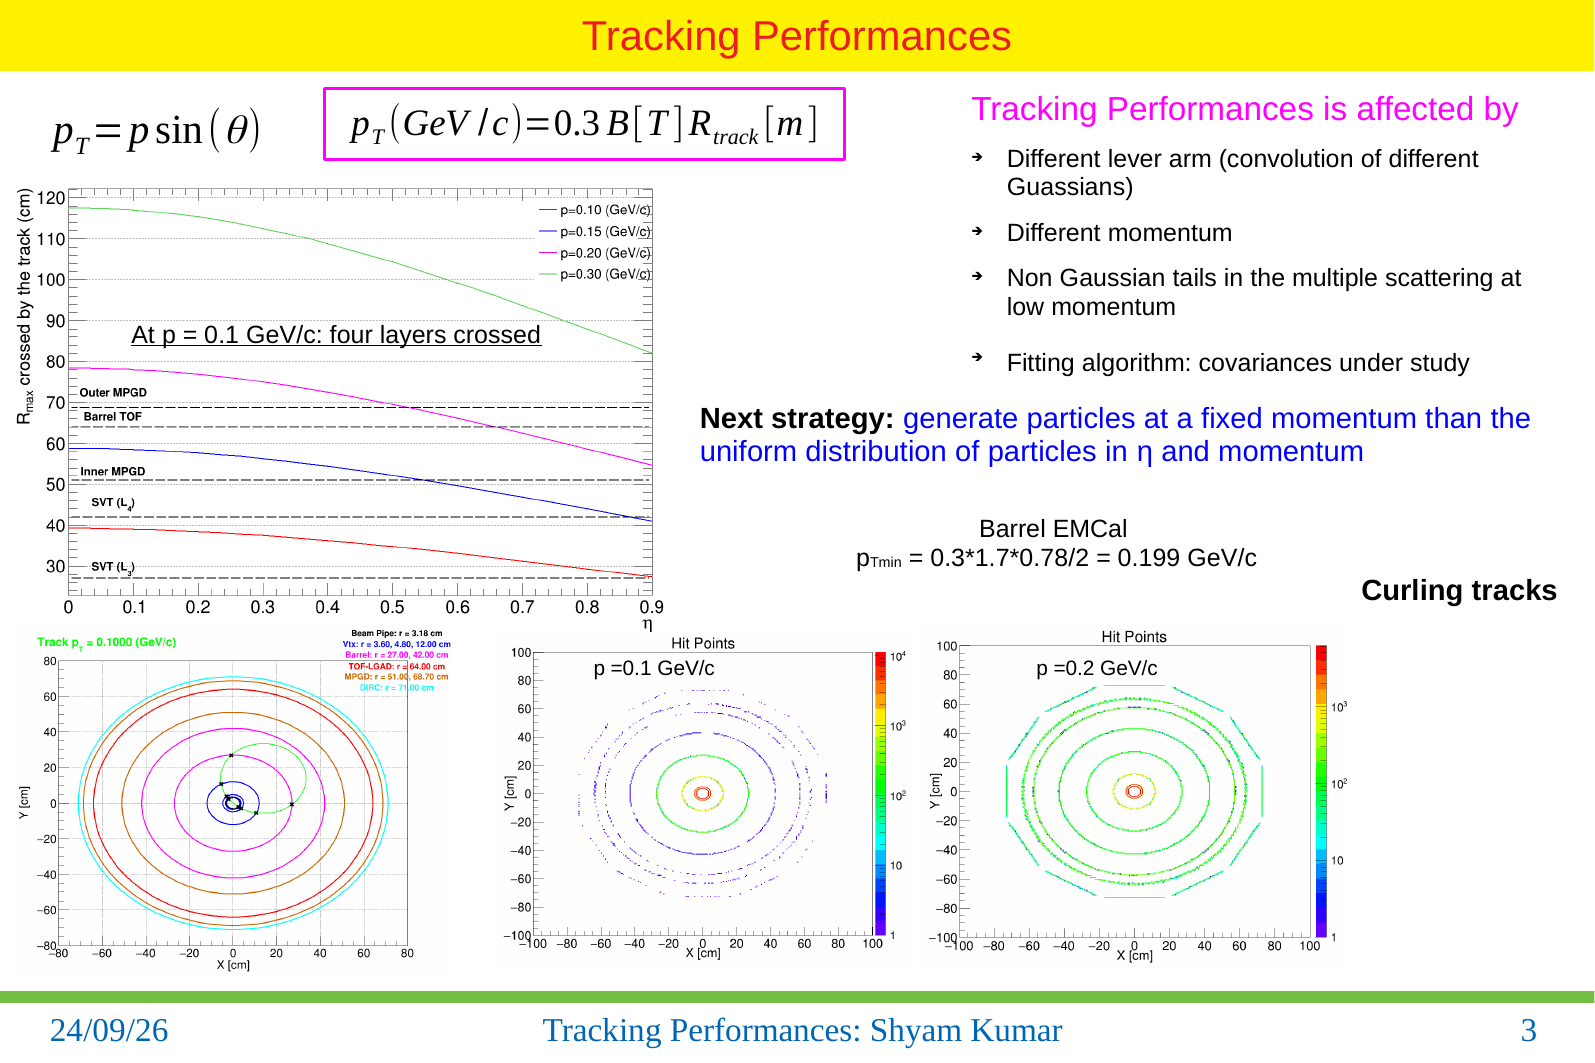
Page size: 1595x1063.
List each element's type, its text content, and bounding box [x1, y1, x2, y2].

chart [42, 106, 268, 160]
chart [342, 100, 824, 149]
text_box Barrel EMCal pTmin = 0.3*1.7*0.78/2 = 0.199 GeV/c [708, 507, 1406, 607]
text_box Curling tracks [1346, 566, 1595, 648]
text_box p =0.1 GeV/c [578, 649, 839, 688]
picture [0, 165, 686, 312]
picture [921, 625, 1347, 972]
picture [0, 356, 910, 981]
title Tracking Performances [0, 0, 1595, 71]
text_box At p = 0.1 GeV/c: four layers crossed [0, 312, 697, 356]
text_box Tracking Performances is affected by Different lever arm (convolution of different Guassians) Different momentum Non Gaussian tails in the multiple scattering at low momentum Fitting algorithm: covariances under study [921, 82, 1571, 388]
text_box Next strategy: generate particles at a fixed momentum than the uniform distribution of particles in η and momentum [685, 394, 1560, 508]
text_box p =0.2 GeV/c [1021, 649, 1282, 688]
